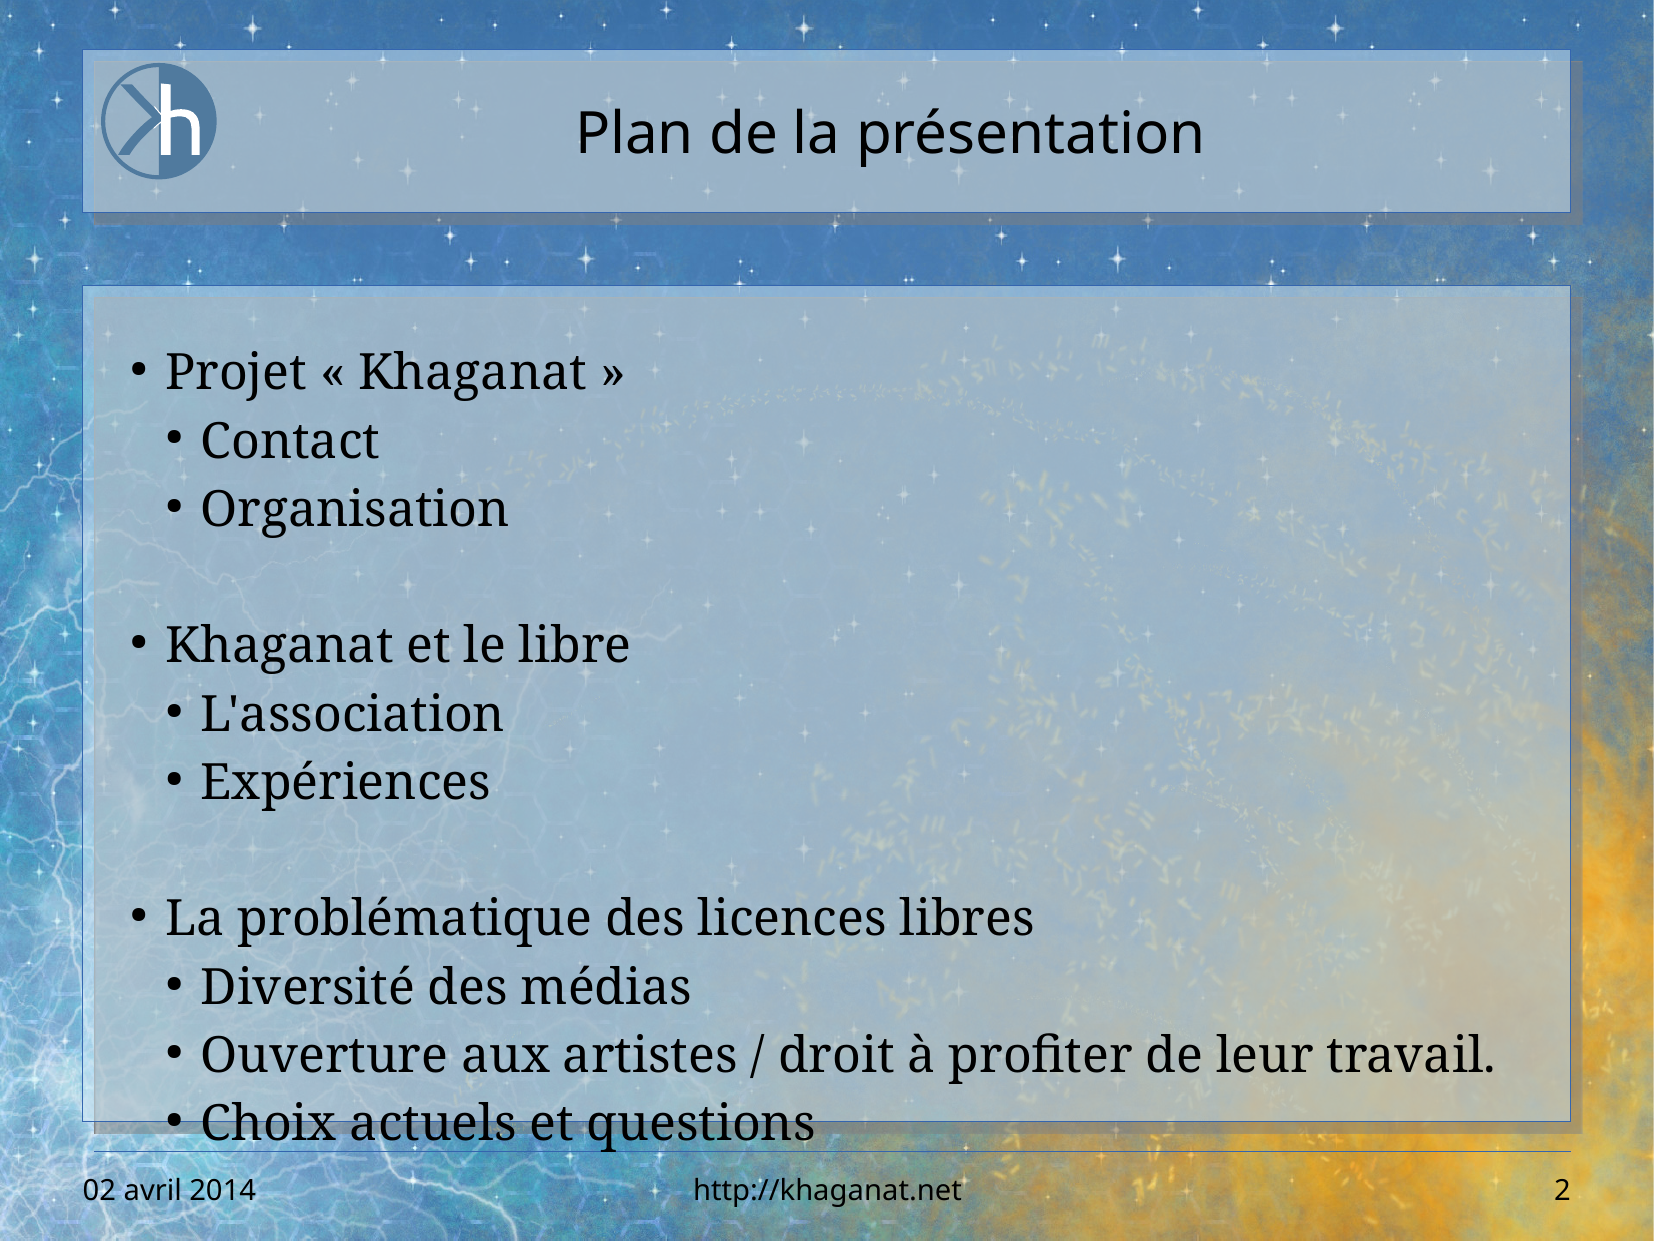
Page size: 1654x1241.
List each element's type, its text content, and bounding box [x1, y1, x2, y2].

subtitle Projet « Khaganat » Contact Organisation Khaganat et le libre L'association Expériences La problématique des licences libres Diversité des médias Ouverture aux artistes / droit à profiter de leur travail. Choix actuels et questions [129, 290, 1524, 1123]
picture [0, 0, 1654, 1241]
title Plan de la présentation [224, 49, 1571, 213]
